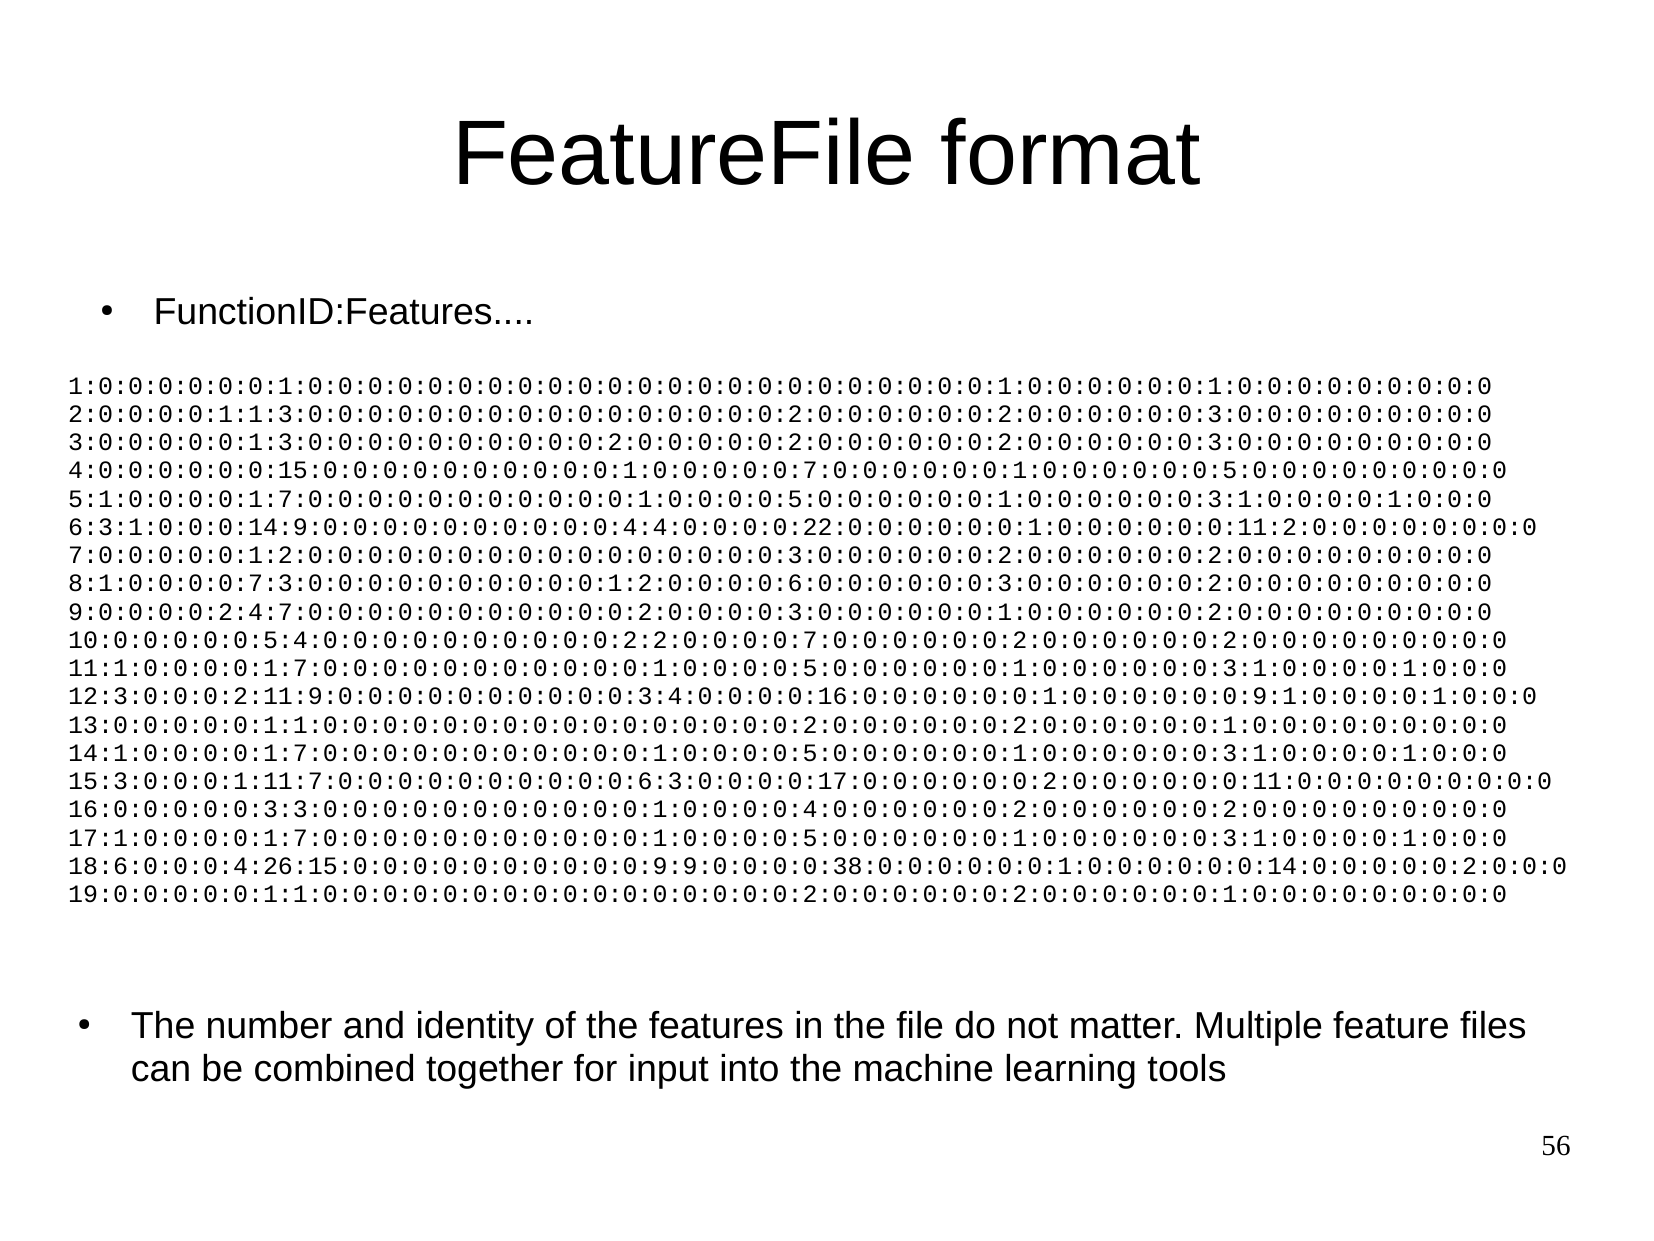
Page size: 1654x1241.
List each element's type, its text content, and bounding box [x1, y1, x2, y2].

title FeatureFile format [82, 49, 1571, 257]
text_box 1:0:0:0:0:0:0:1:0:0:0:0:0:0:0:0:0:0:0:0:0:0:0:0:0:0:0:0:0:0:0:1:0:0:0:0:0:0:1:0:0:0:0:0:0:0:0:0 2:0:0:0:0:1:1:3:0:0:0:0:0:0:0:0:0:0:0:0:0:0:0:0:2:0:0:0:0:0:0:2:0:0:0:0:0:0:3:0:0:0:0:0:0:0:0:0 3:0:0:0:0:0:1:3:0:0:0:0:0:0:0:0:0:0:2:0:0:0:0:0:2:0:0:0:0:0:0:2:0:0:0:0:0:0:3:0:0:0:0:0:0:0:0:0 4:0:0:0:0:0:0:15:0:0:0:0:0:0:0:0:0:0:1:0:0:0:0:0:7:0:0:0:0:0:0:1:0:0:0:0:0:0:5:0:0:0:0:0:0:0:0:0 5:1:0:0:0:0:1:7:0:0:0:0:0:0:0:0:0:0:0:1:0:0:0:0:5:0:0:0:0:0:0:1:0:0:0:0:0:0:3:1:0:0:0:0:1:0:0:0 6:3:1:0:0:0:14:9:0:0:0:0:0:0:0:0:0:0:4:4:0:0:0:0:22:0:0:0:0:0:0:1:0:0:0:0:0:0:11:2:0:0:0:0:0:0:0:0 7:0:0:0:0:0:1:2:0:0:0:0:0:0:0:0:0:0:0:0:0:0:0:0:3:0:0:0:0:0:0:2:0:0:0:0:0:0:2:0:0:0:0:0:0:0:0:0 8:1:0:0:0:0:7:3:0:0:0:0:0:0:0:0:0:0:1:2:0:0:0:0:6:0:0:0:0:0:0:3:0:0:0:0:0:0:2:0:0:0:0:0:0:0:0:0 9:0:0:0:0:2:4:7:0:0:0:0:0:0:0:0:0:0:0:2:0:0:0:0:3:0:0:0:0:0:0:1:0:0:0:0:0:0:2:0:0:0:0:0:0:0:0:0 10:0:0:0:0:0:5:4:0:0:0:0:0:0:0:0:0:0:2:2:0:0:0:0:7:0:0:0:0:0:0:2:0:0:0:0:0:0:2:0:0:0:0:0:0:0:0:0 11:1:0:0:0:0:1:7:0:0:0:0:0:0:0:0:0:0:0:1:0:0:0:0:5:0:0:0:0:0:0:1:0:0:0:0:0:0:3:1:0:0:0:0:1:0:0:0 12:3:0:0:0:2:11:9:0:0:0:0:0:0:0:0:0:0:3:4:0:0:0:0:16:0:0:0:0:0:0:1:0:0:0:0:0:0:9:1:0:0:0:0:1:0:0:0 13:0:0:0:0:0:1:1:0:0:0:0:0:0:0:0:0:0:0:0:0:0:0:0:2:0:0:0:0:0:0:2:0:0:0:0:0:0:1:0:0:0:0:0:0:0:0:0 14:1:0:0:0:0:1:7:0:0:0:0:0:0:0:0:0:0:0:1:0:0:0:0:5:0:0:0:0:0:0:1:0:0:0:0:0:0:3:1:0:0:0:0:1:0:0:0 15:3:0:0:0:1:11:7:0:0:0:0:0:0:0:0:0:0:6:3:0:0:0:0:17:0:0:0:0:0:0:2:0:0:0:0:0:0:11:0:0:0:0:0:0:0:0:0 16:0:0:0:0:0:3:3:0:0:0:0:0:0:0:0:0:0:0:1:0:0:0:0:4:0:0:0:0:0:0:2:0:0:0:0:0:0:2:0:0:0:0:0:0:0:0:0 17:1:0:0:0:0:1:7:0:0:0:0:0:0:0:0:0:0:0:1:0:0:0:0:5:0:0:0:0:0:0:1:0:0:0:0:0:0:3:1:0:0:0:0:1:0:0:0 18:6:0:0:0:4:26:15:0:0:0:0:0:0:0:0:0:0:9:9:0:0:0:0:38:0:0:0:0:0:0:1:0:0:0:0:0:0:14:0:0:0:0:0:2:0:0:0 19:0:0:0:0:0:1:1:0:0:0:0:0:0:0:0:0:0:0:0:0:0:0:0:2:0:0:0:0:0:0:2:0:0:0:0:0:0:1:0:0:0:0:0:0:0:0:0 [53, 366, 1595, 1179]
list The number and identity of the features in the file do not matter. Multiple feature files can be combined together for input into the machine learning tools [60, 1005, 1549, 1090]
list FunctionID:Features.... [82, 290, 1571, 366]
